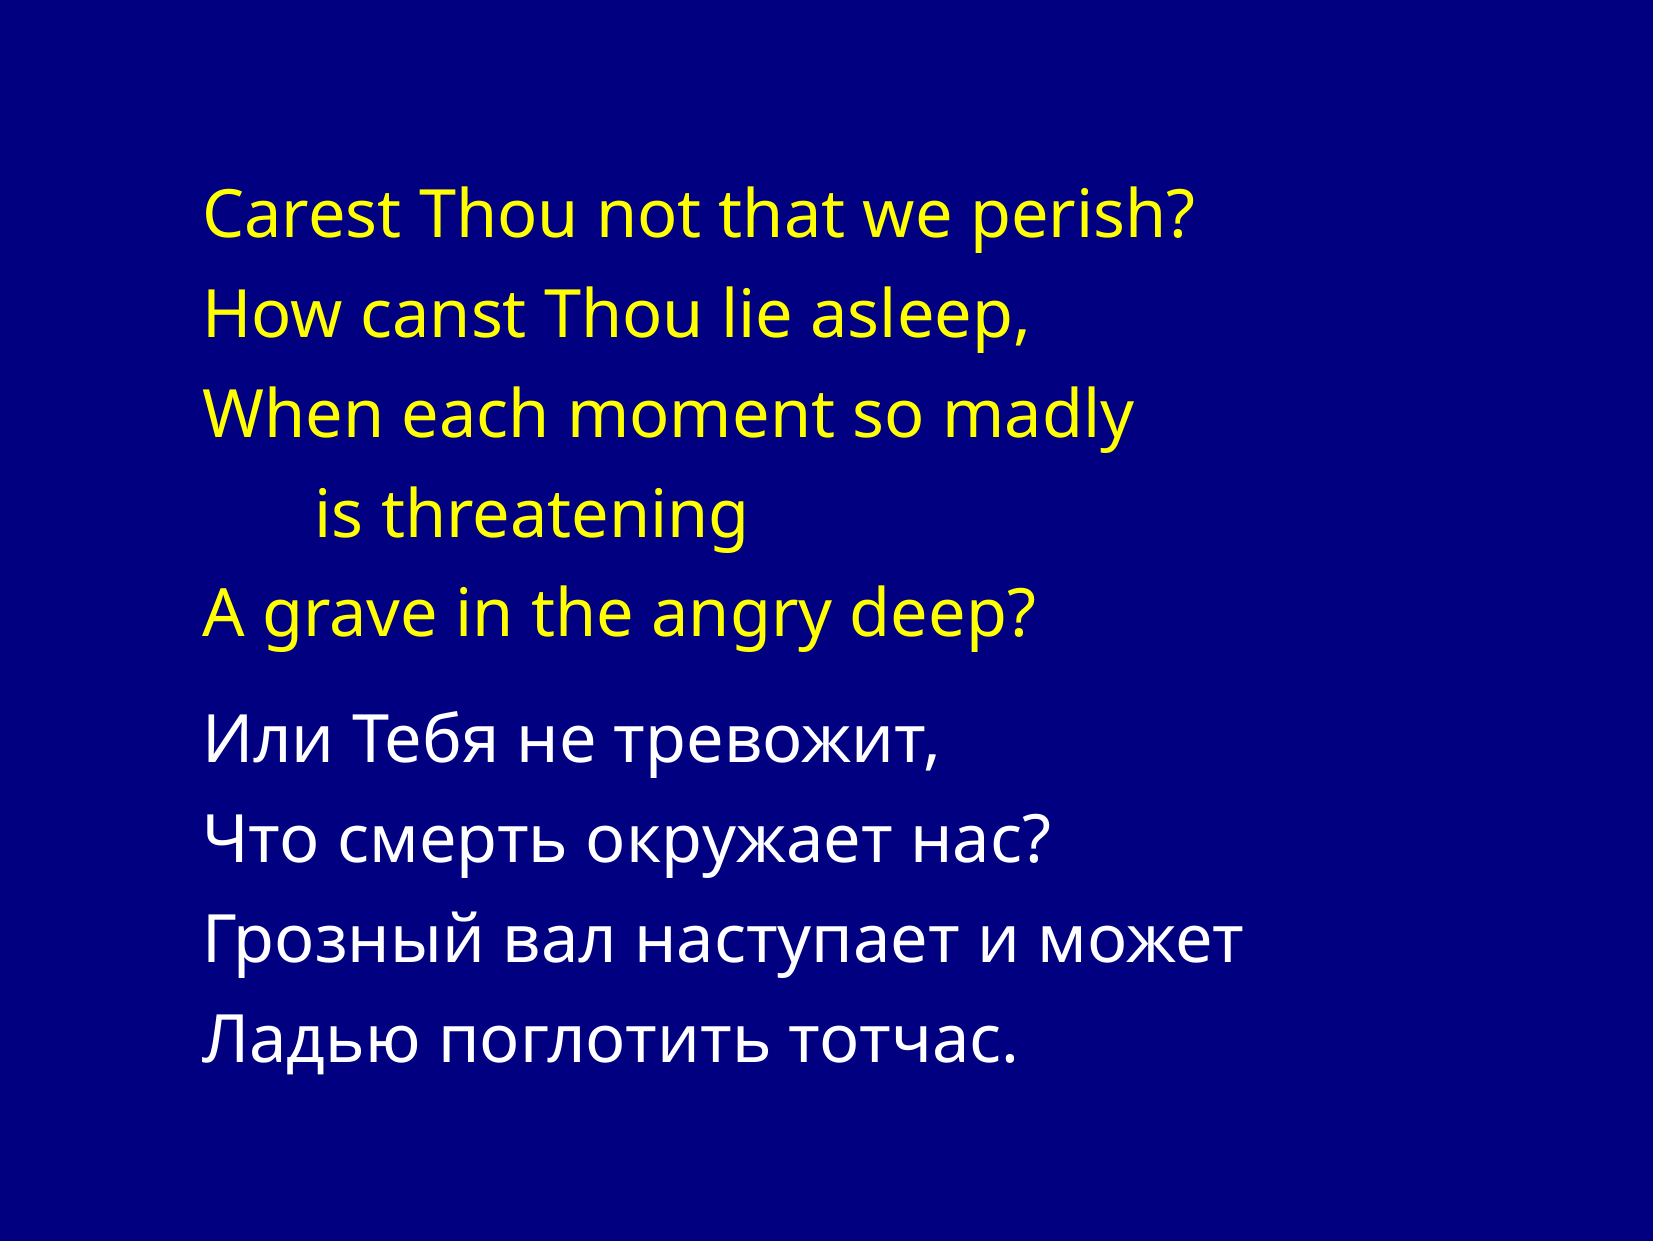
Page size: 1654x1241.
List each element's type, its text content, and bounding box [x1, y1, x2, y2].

text_box Carest Thou not that we perish? How canst Thou lie asleep, When each moment so madly is threatening A grave in the angry deep? [75, 150, 1653, 638]
text_box Или Тебя не тревожит, Что смерть окружает нас? Грозный вал наступает и может Ладью поглотить тотчас. [75, 675, 1576, 1163]
